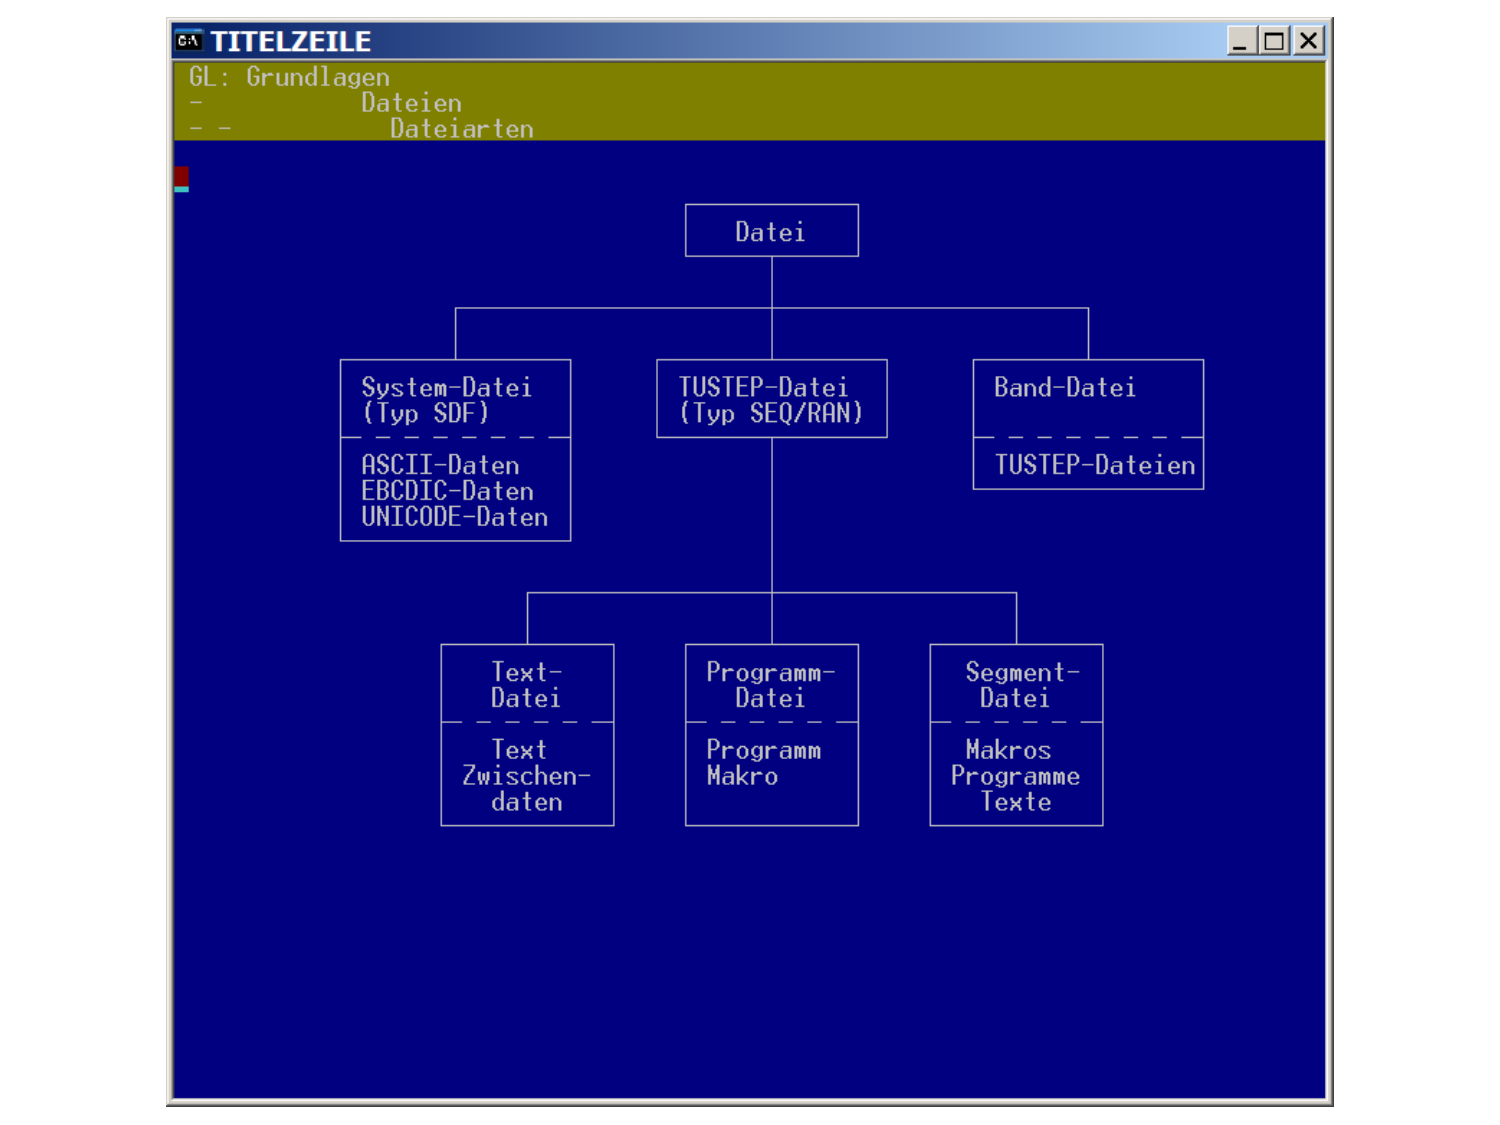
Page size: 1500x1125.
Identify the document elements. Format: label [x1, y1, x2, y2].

picture [166, 17, 1334, 1108]
